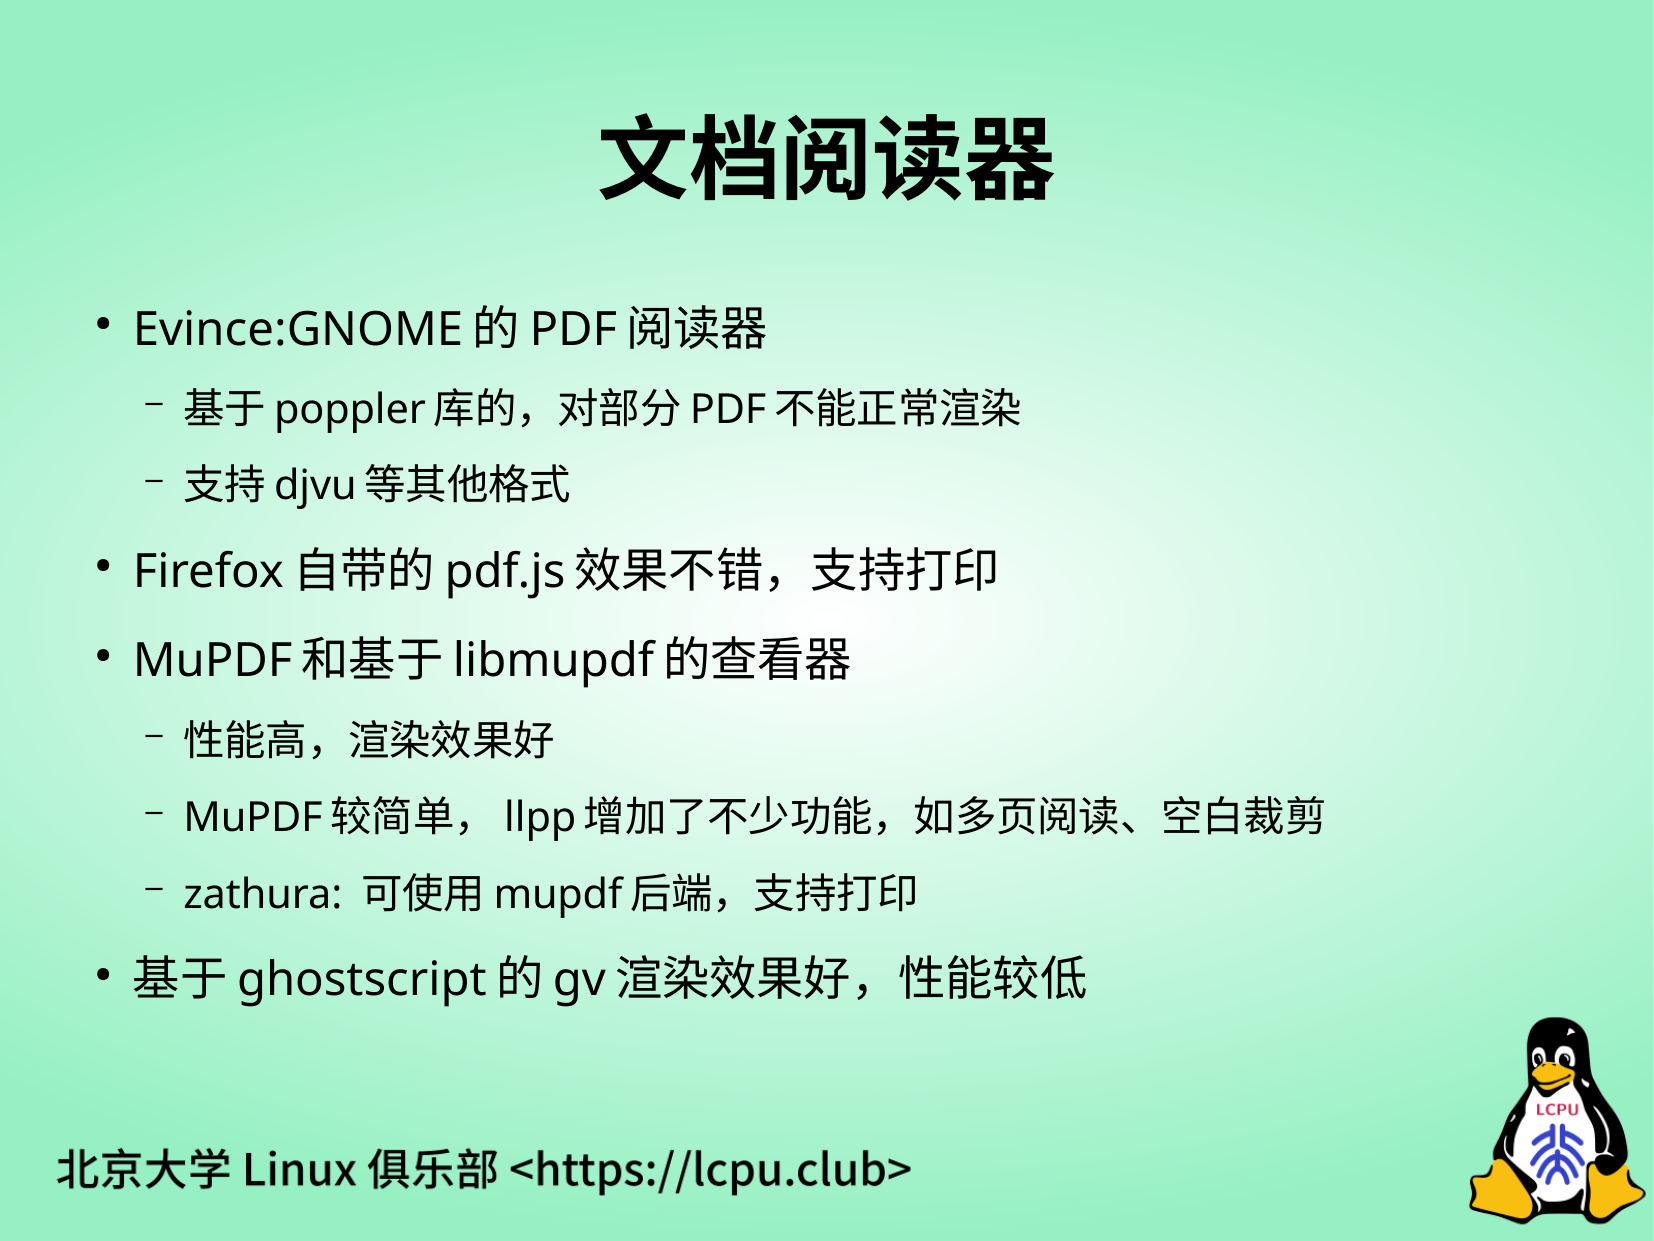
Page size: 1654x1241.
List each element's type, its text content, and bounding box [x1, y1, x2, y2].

picture [0, 0, 1654, 1241]
list Evince:GNOME的PDF阅读器 基于poppler库的，对部分PDF不能正常渲染 支持djvu等其他格式 Firefox自带的pdf.js效果不错，支持打印 MuPDF和基于libmupdf的查看器 性能高，渲染效果好 MuPDF较简单，llpp增加了不少功能，如多页阅读、空白裁剪 zathura: 可使用mupdf后端，支持打印 基于ghostscript的gv渲染效果好，性能较低 [82, 290, 1571, 1010]
title 文档阅读器 [82, 49, 1571, 257]
